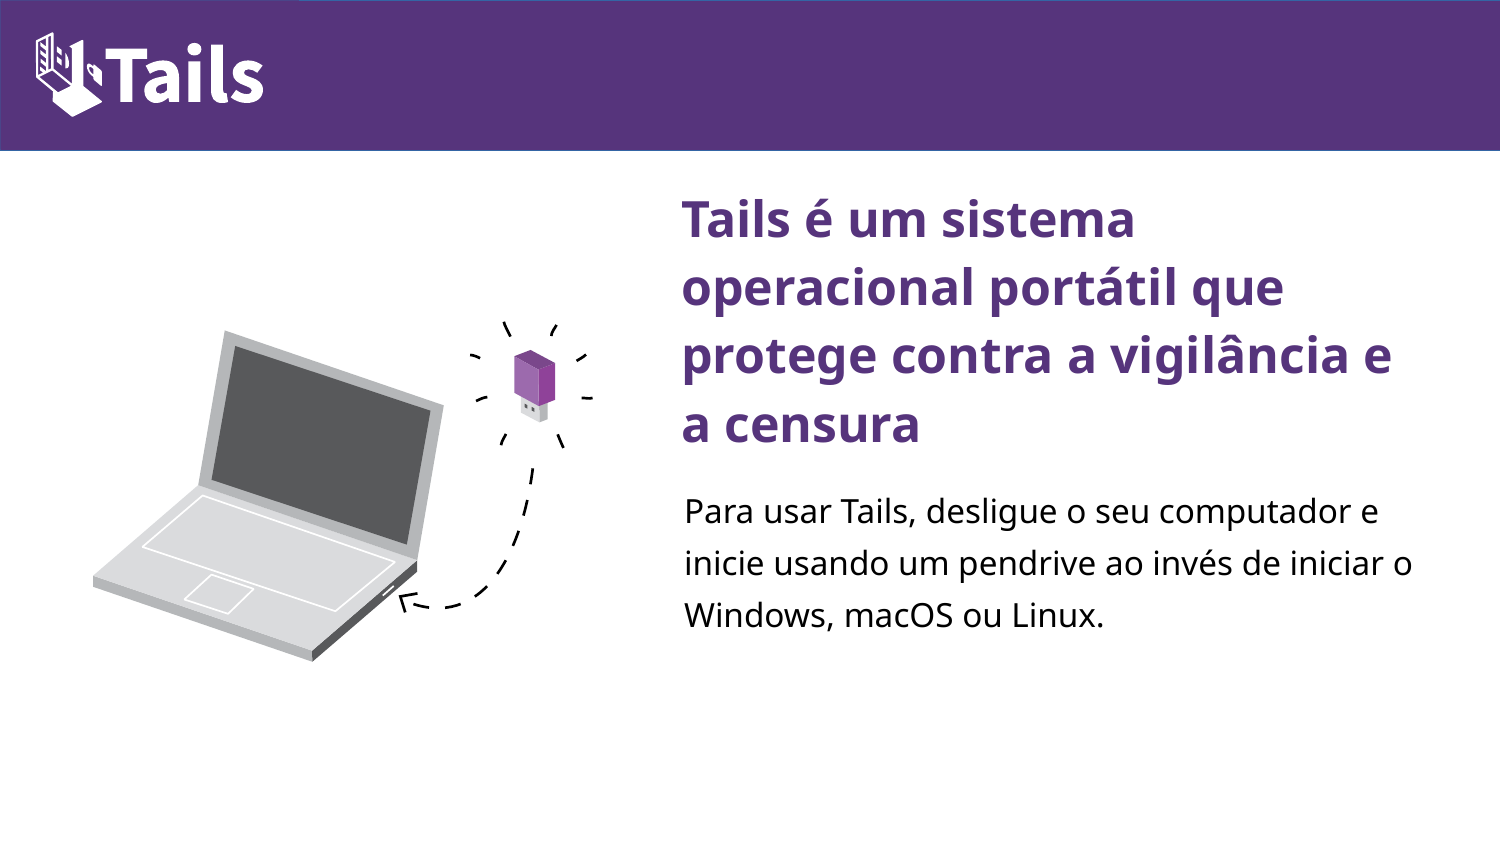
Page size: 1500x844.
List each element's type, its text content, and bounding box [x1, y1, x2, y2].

title Tails é um sistema operacional portátil que protege contra a vigilância e a censura [681, 194, 1426, 447]
text_box Para usar Tails, desligue o seu computador e inicie usando um pendrive ao invés de iniciar o Windows, macOS ou Linux. [669, 473, 1457, 633]
picture [93, 321, 594, 662]
